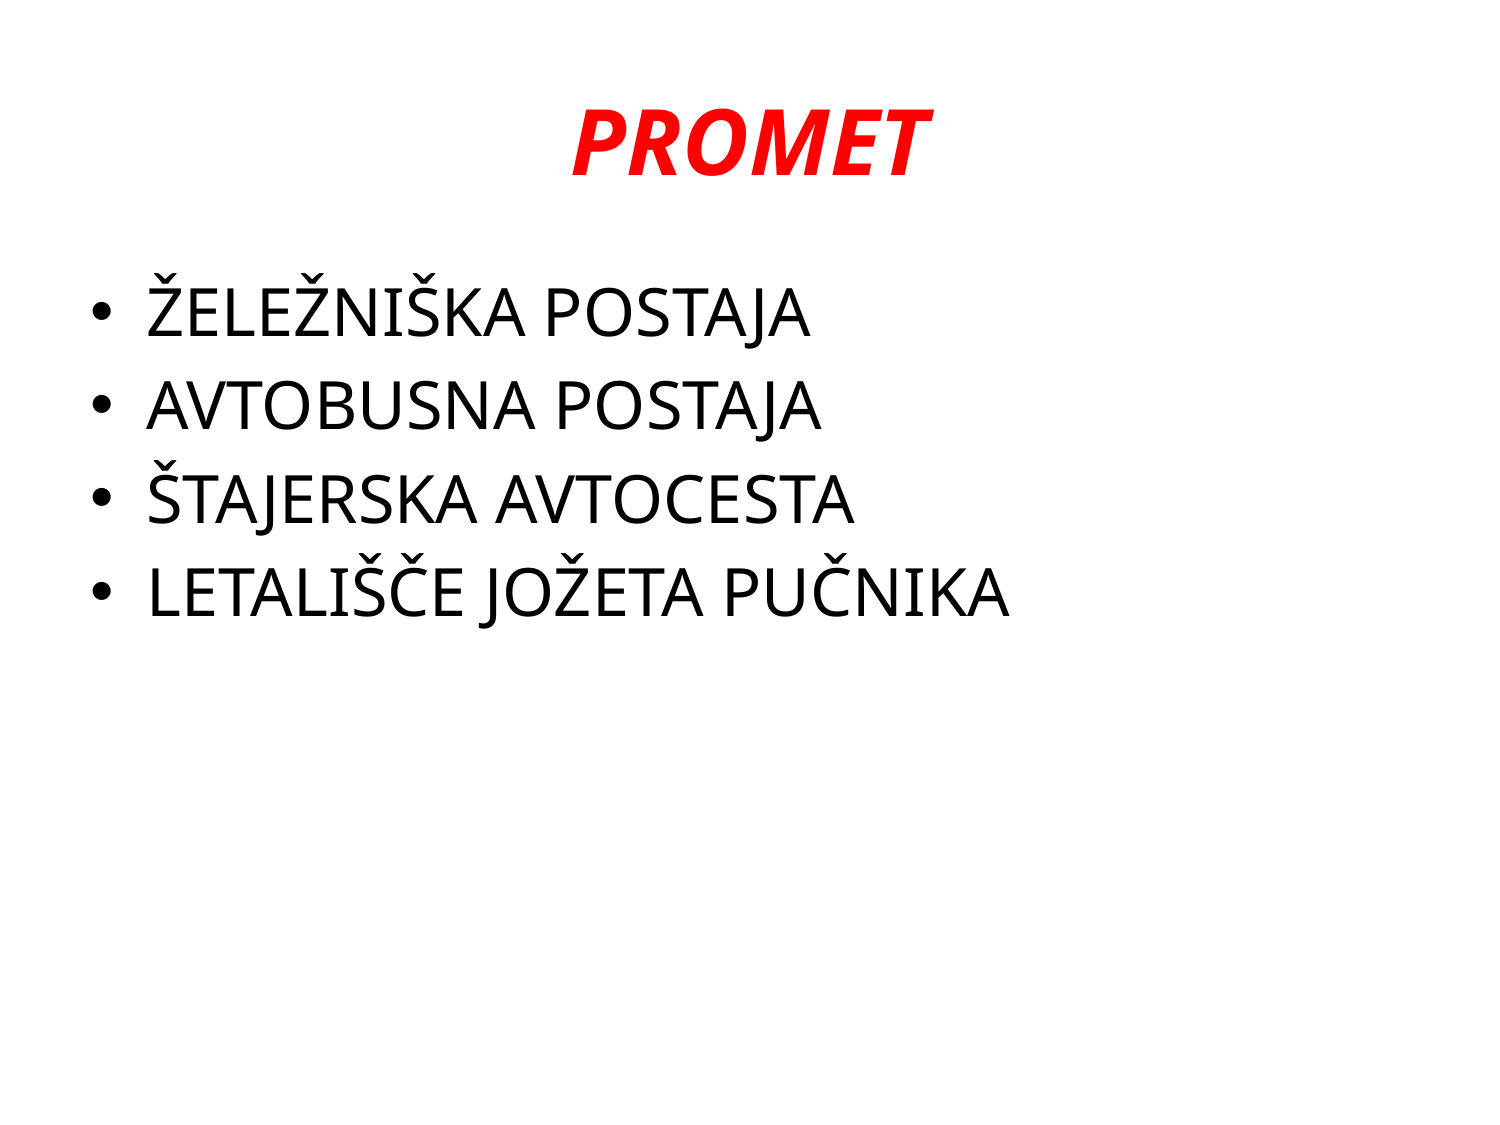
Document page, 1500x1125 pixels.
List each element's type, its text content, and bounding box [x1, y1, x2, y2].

title PROMET [75, 45, 1425, 233]
list ŽELEŽNIŠKA POSTAJA AVTOBUSNA POSTAJA ŠTAJERSKA AVTOCESTA LETALIŠČE JOŽETA PUČNIKA [75, 262, 1425, 1005]
